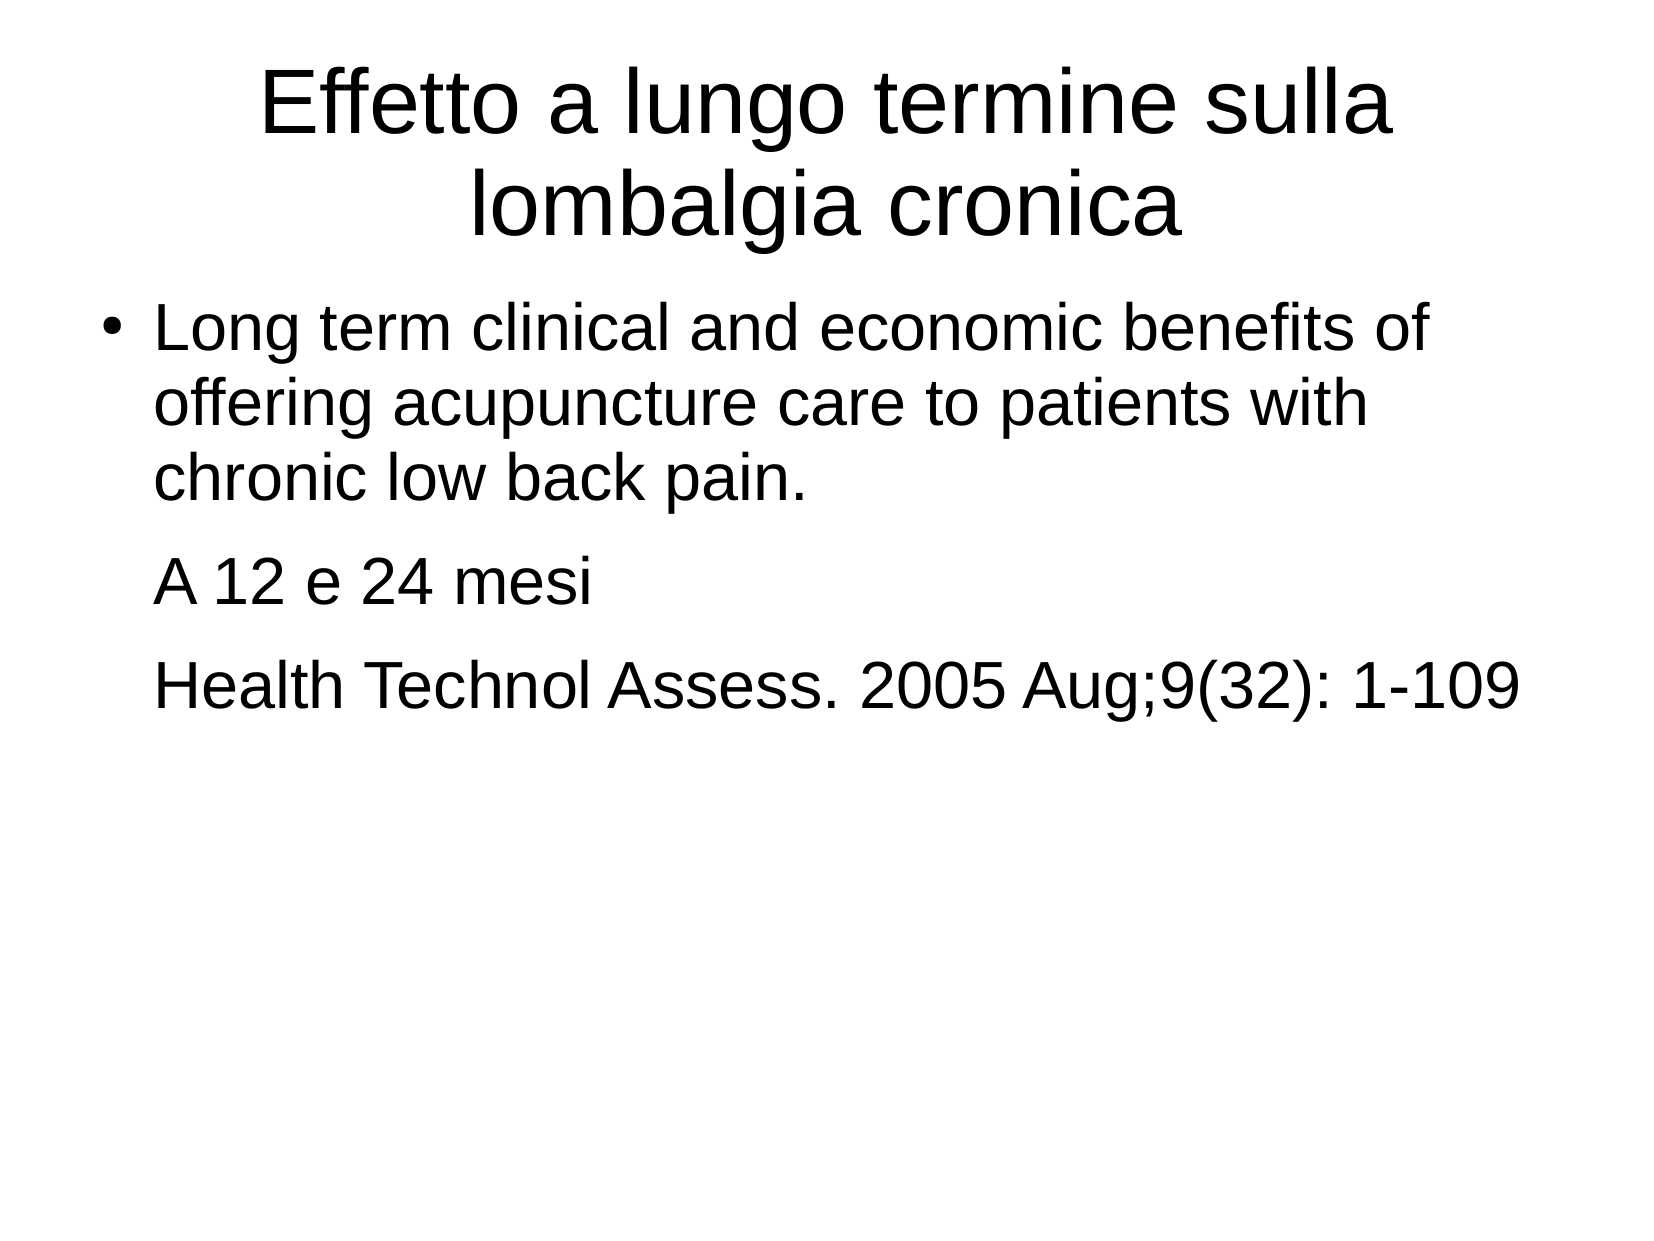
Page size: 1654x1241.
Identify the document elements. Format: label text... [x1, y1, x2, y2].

title Effetto a lungo termine sulla lombalgia cronica [82, 49, 1571, 257]
list Long term clinical and economic benefits of offering acupuncture care to patients with chronic low back pain. A 12 e 24 mesi Health Technol Assess. 2005 Aug;9(32): 1-109 [82, 290, 1571, 1109]
